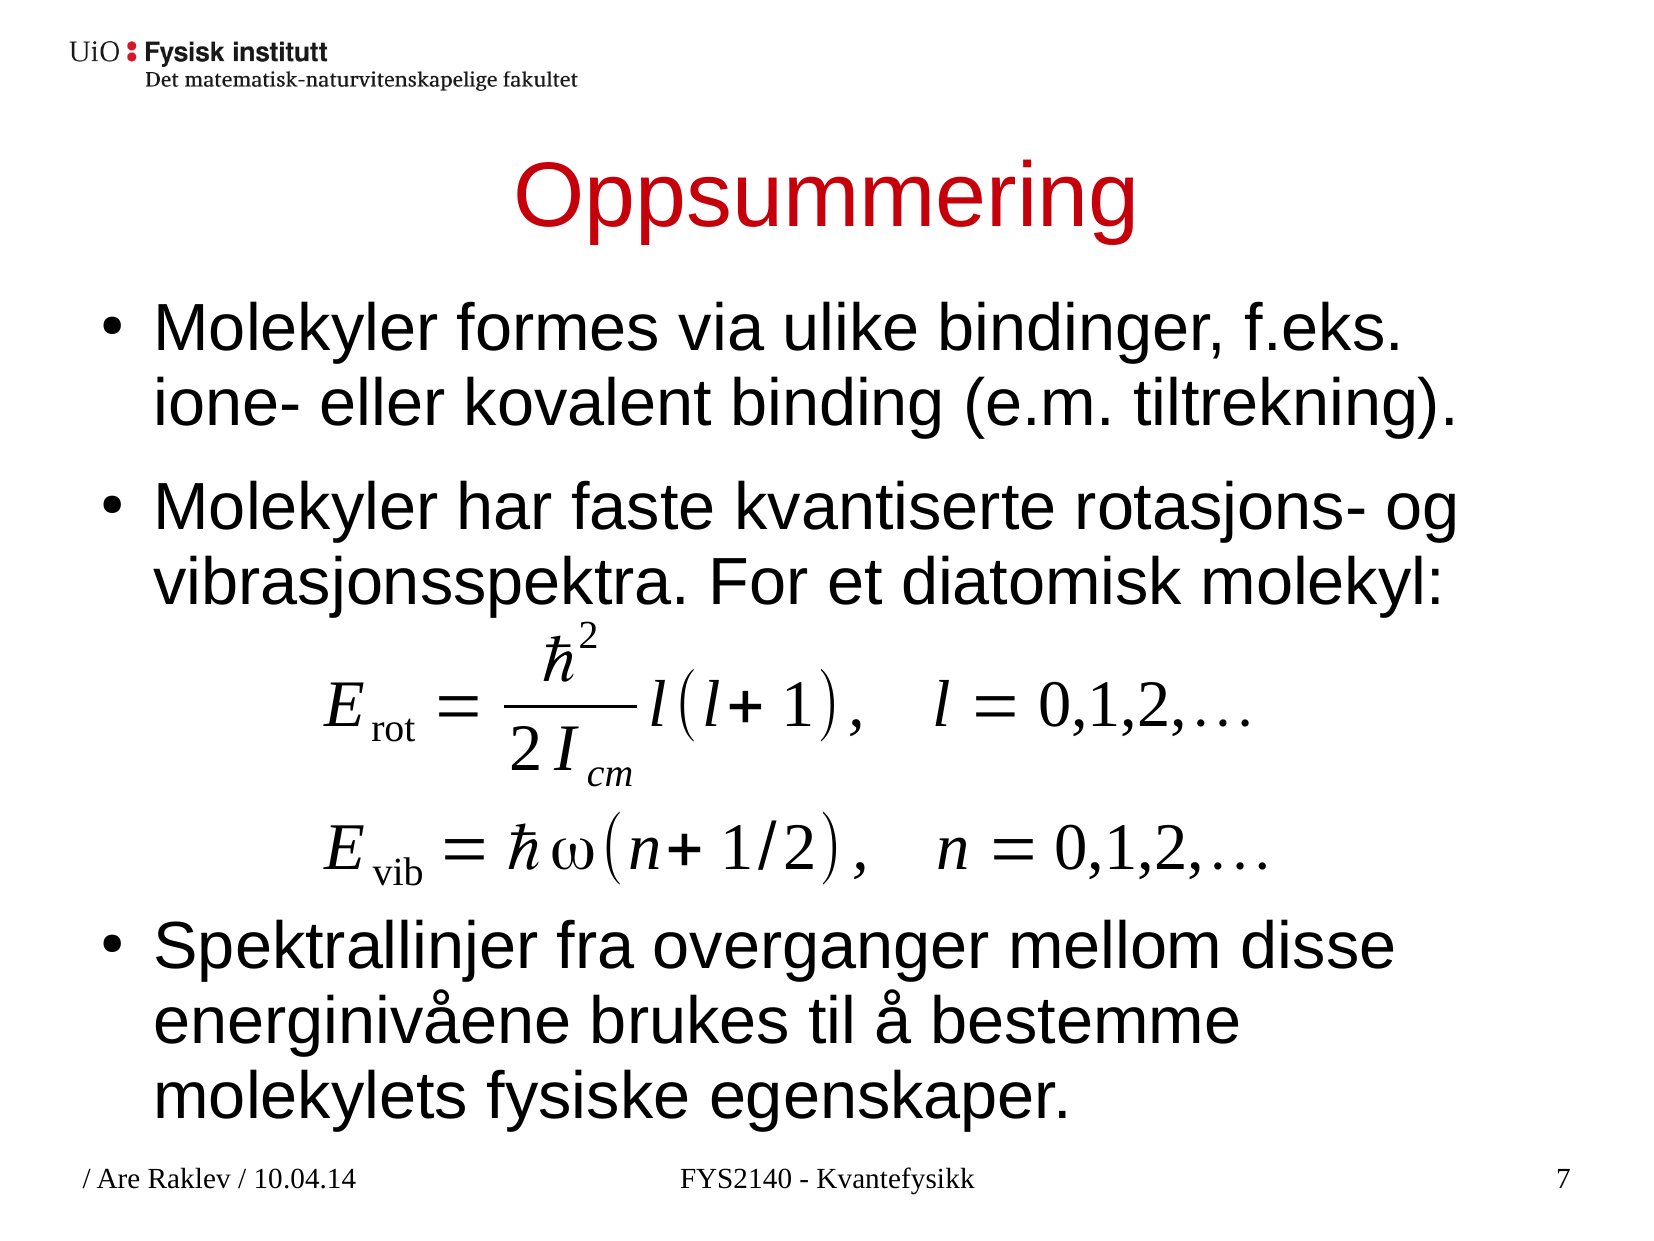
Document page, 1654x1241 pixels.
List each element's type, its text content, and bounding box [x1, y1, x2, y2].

picture [68, 37, 581, 93]
chart [313, 612, 1262, 796]
title Oppsummering [82, 90, 1571, 298]
list Molekyler formes via ulike bindinger, f.eks. ione- eller kovalent binding (e.m. tiltrekning). Molekyler har faste kvantiserte rotasjons- og vibrasjonsspektra. For et diatomisk molekyl: Spektrallinjer fra overganger mellom disse energinivåene brukes til å bestemme molekylets fysiske egenskaper. [82, 290, 1538, 1132]
chart [313, 807, 1280, 894]
